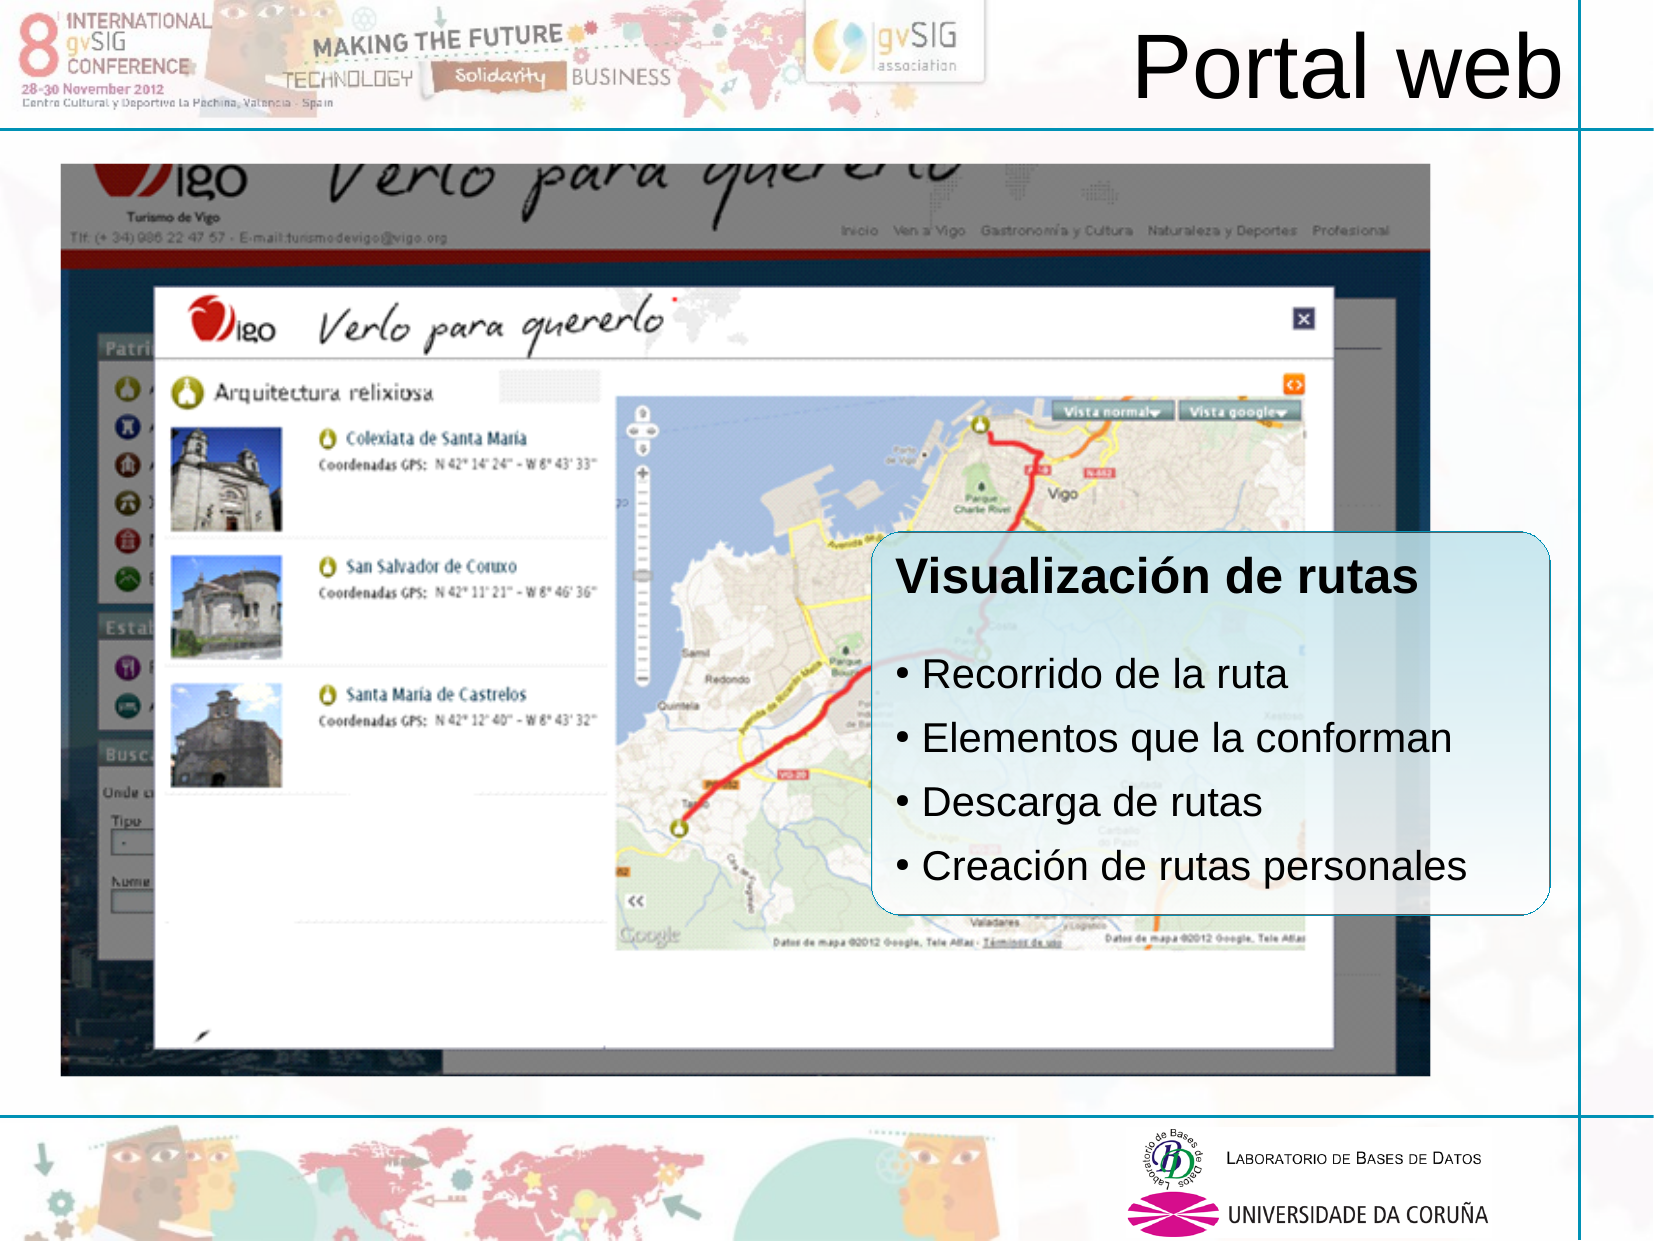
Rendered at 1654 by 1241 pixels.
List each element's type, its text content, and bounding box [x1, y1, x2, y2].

picture [1126, 1127, 1492, 1238]
text_box Visualización de rutas Recorrido de la ruta Elementos que la conforman Descarga de rutas Creación de rutas personales [871, 531, 1551, 916]
title Portal web [76, 14, 1565, 119]
picture [59, 162, 1433, 1079]
